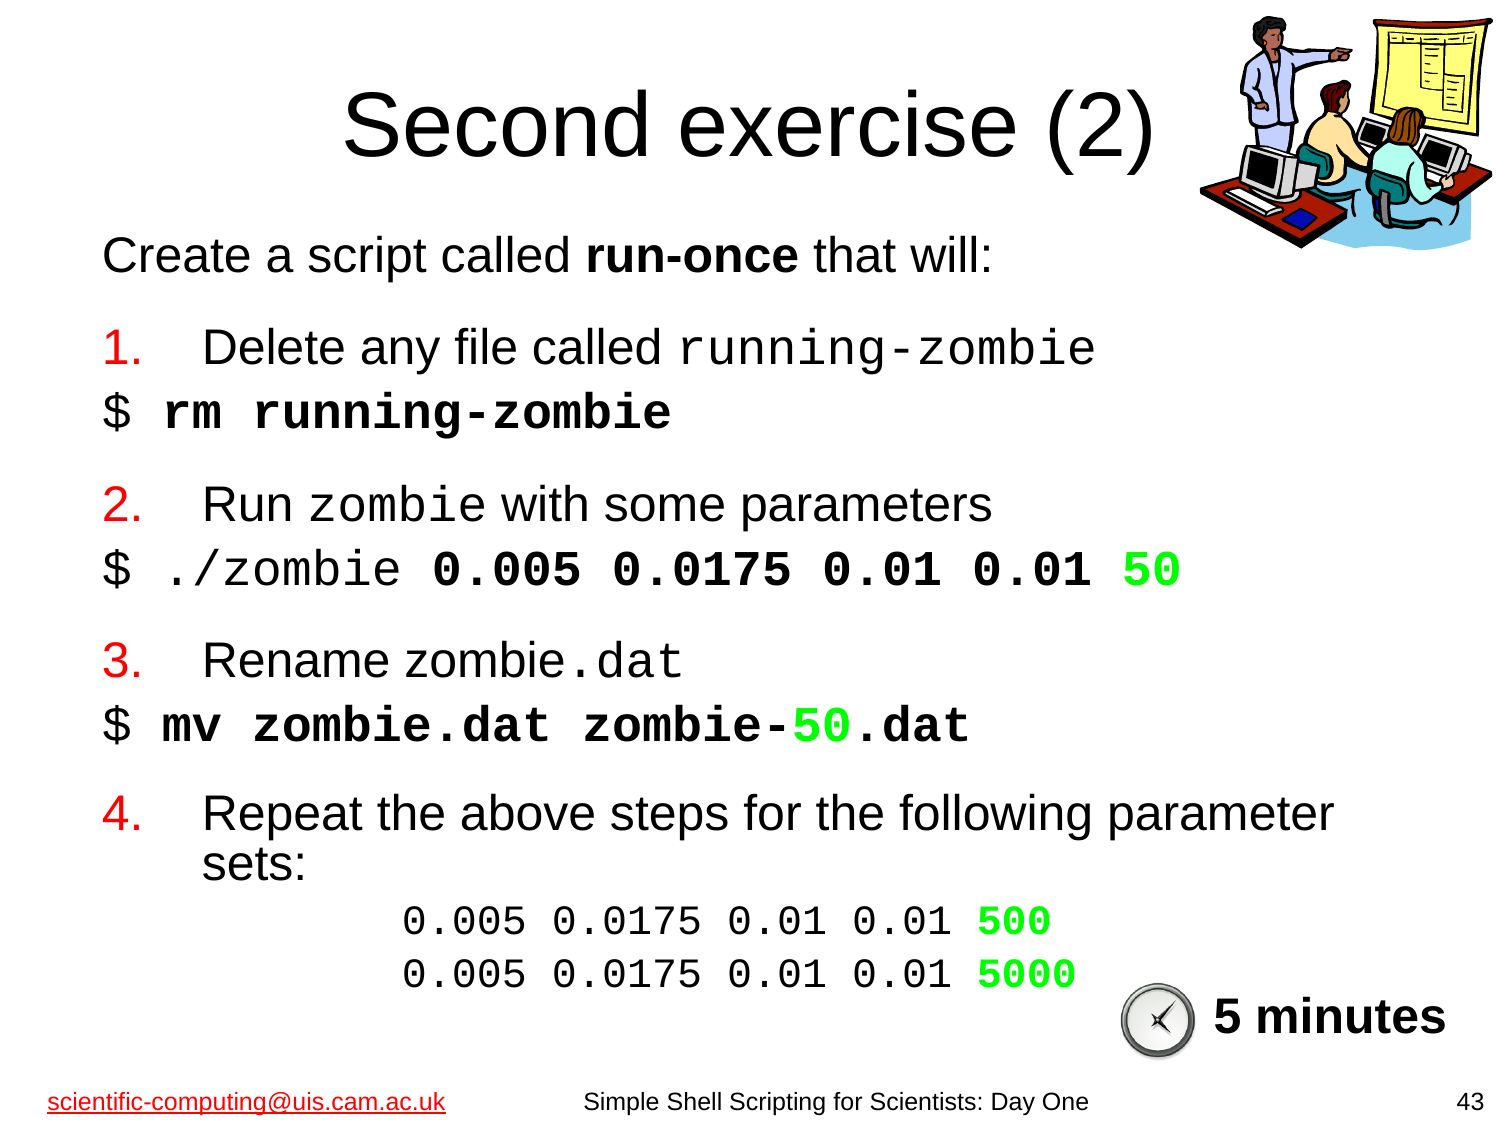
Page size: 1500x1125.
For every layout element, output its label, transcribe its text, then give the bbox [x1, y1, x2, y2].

picture [1117, 981, 1198, 1062]
text_box 5 minutes [1198, 981, 1462, 1052]
text_box [1247, 16, 1353, 62]
text_box [1199, 17, 1493, 251]
title Second exercise (2) [112, 62, 1388, 188]
list Create a script called run-once that will: 1. Delete any file called running-zombie $ rm running-zombie 2. Run zombie with some parameters $ ./zombie 0.005 0.0175 0.01 0.01 50 3. Rename zombie.dat $ mv zombie.dat zombie-50.dat 4. Repeat the above steps for the following parameter sets: 0.005 0.0175 0.01 0.01 500 0.005 0.0175 0.01 0.01 5000 [87, 224, 1413, 1038]
